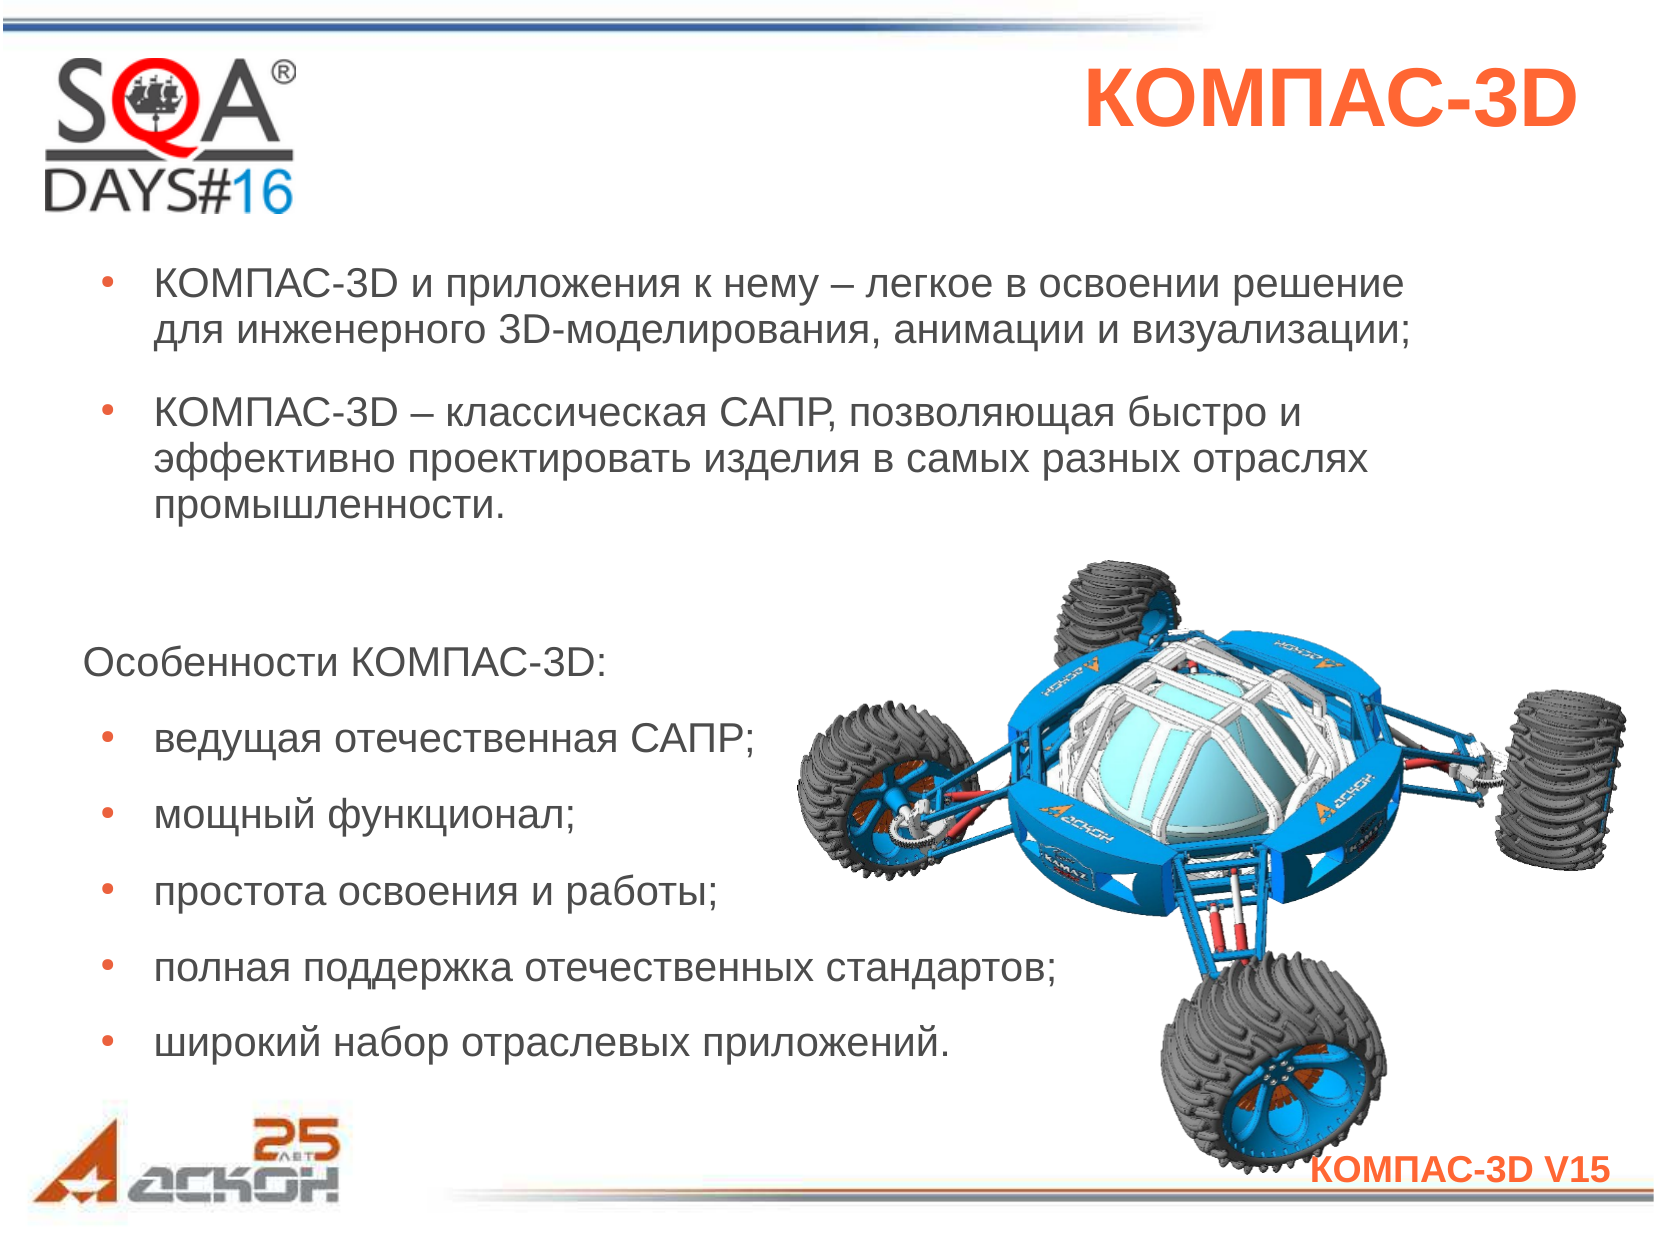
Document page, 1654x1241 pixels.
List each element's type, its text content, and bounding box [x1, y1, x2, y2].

picture [3, 0, 1654, 1241]
title КОМПАС-3D [51, 23, 1595, 172]
list КОМПАС-3D и приложения к нему – легкое в освоении решение для инженерного 3D-моделирования, анимации и визуализации; КОМПАС-3D – классическая САПР, позволяющая быстро и эффективно проектировать изделия в самых разных отраслях промышленности. Особенности КОМПАС-3D: ведущая отечественная САПР; мощный функционал; простота освоения и работы; полная поддержка отечественных стандартов; широкий набор отраслевых приложений. [82, 259, 1456, 1070]
